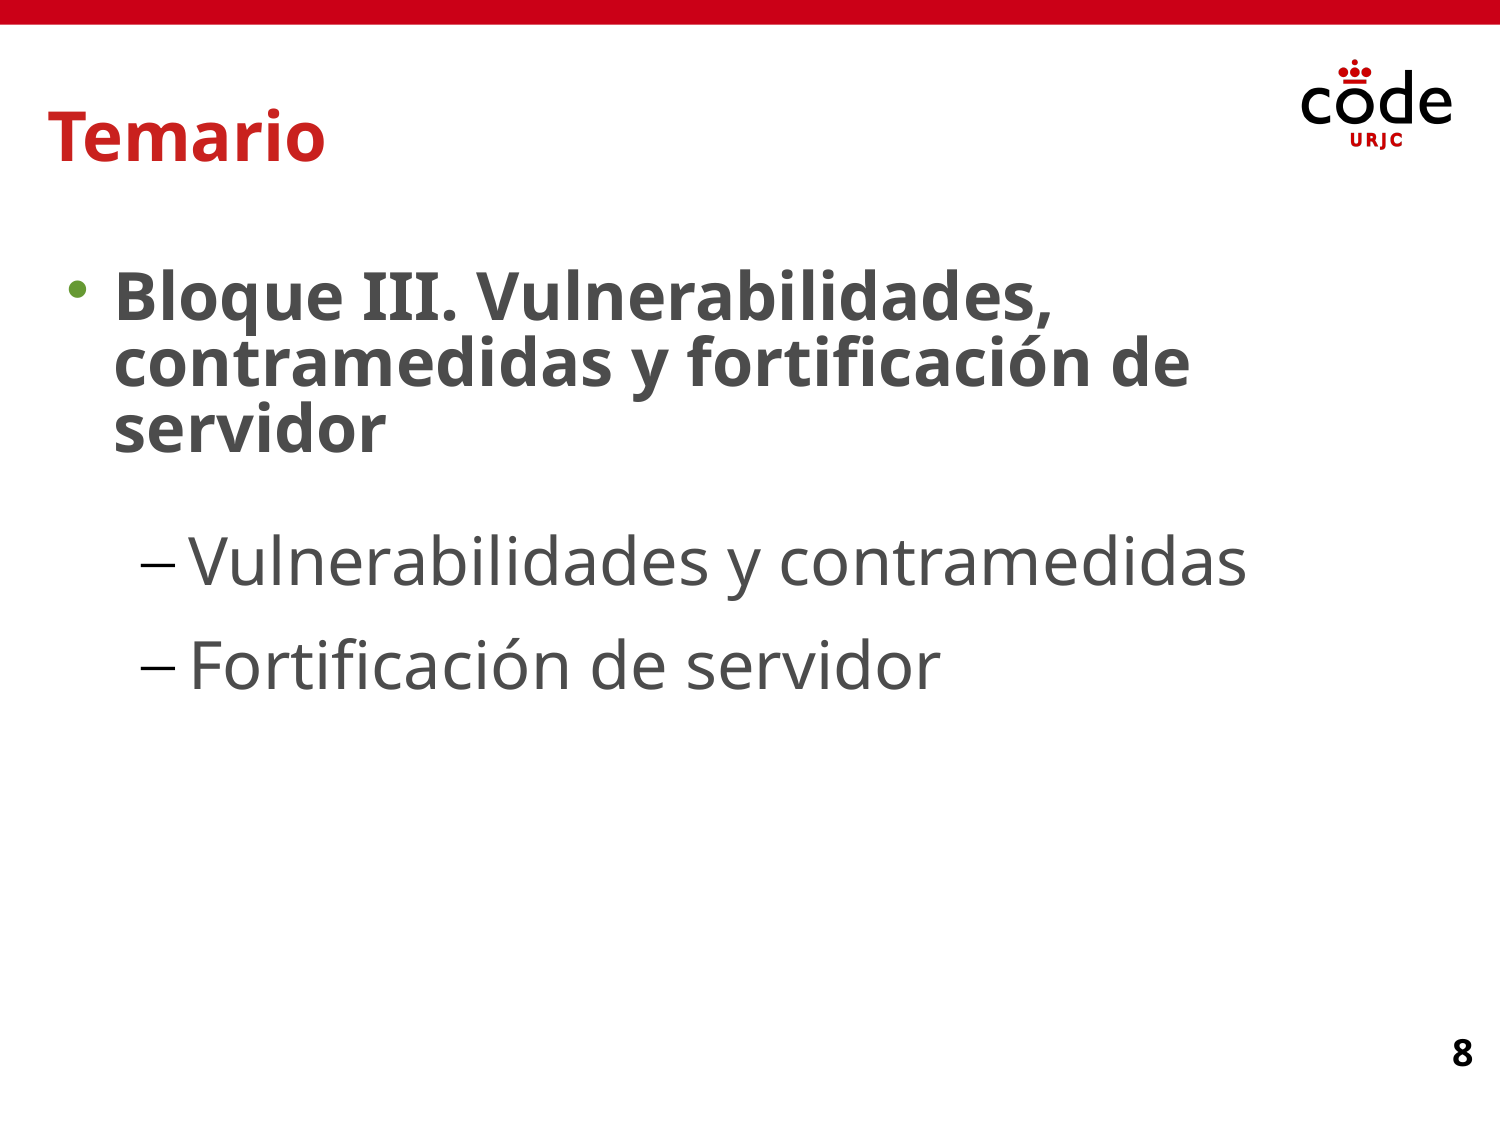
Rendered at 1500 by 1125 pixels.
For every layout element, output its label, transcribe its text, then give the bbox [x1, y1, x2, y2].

list Bloque III. Vulnerabilidades, contramedidas y fortificación de servidor Vulnerabilidades y contramedidas Fortificación de servidor [51, 259, 1436, 1013]
picture [1284, 50, 1468, 161]
title Temario [32, 79, 1383, 189]
